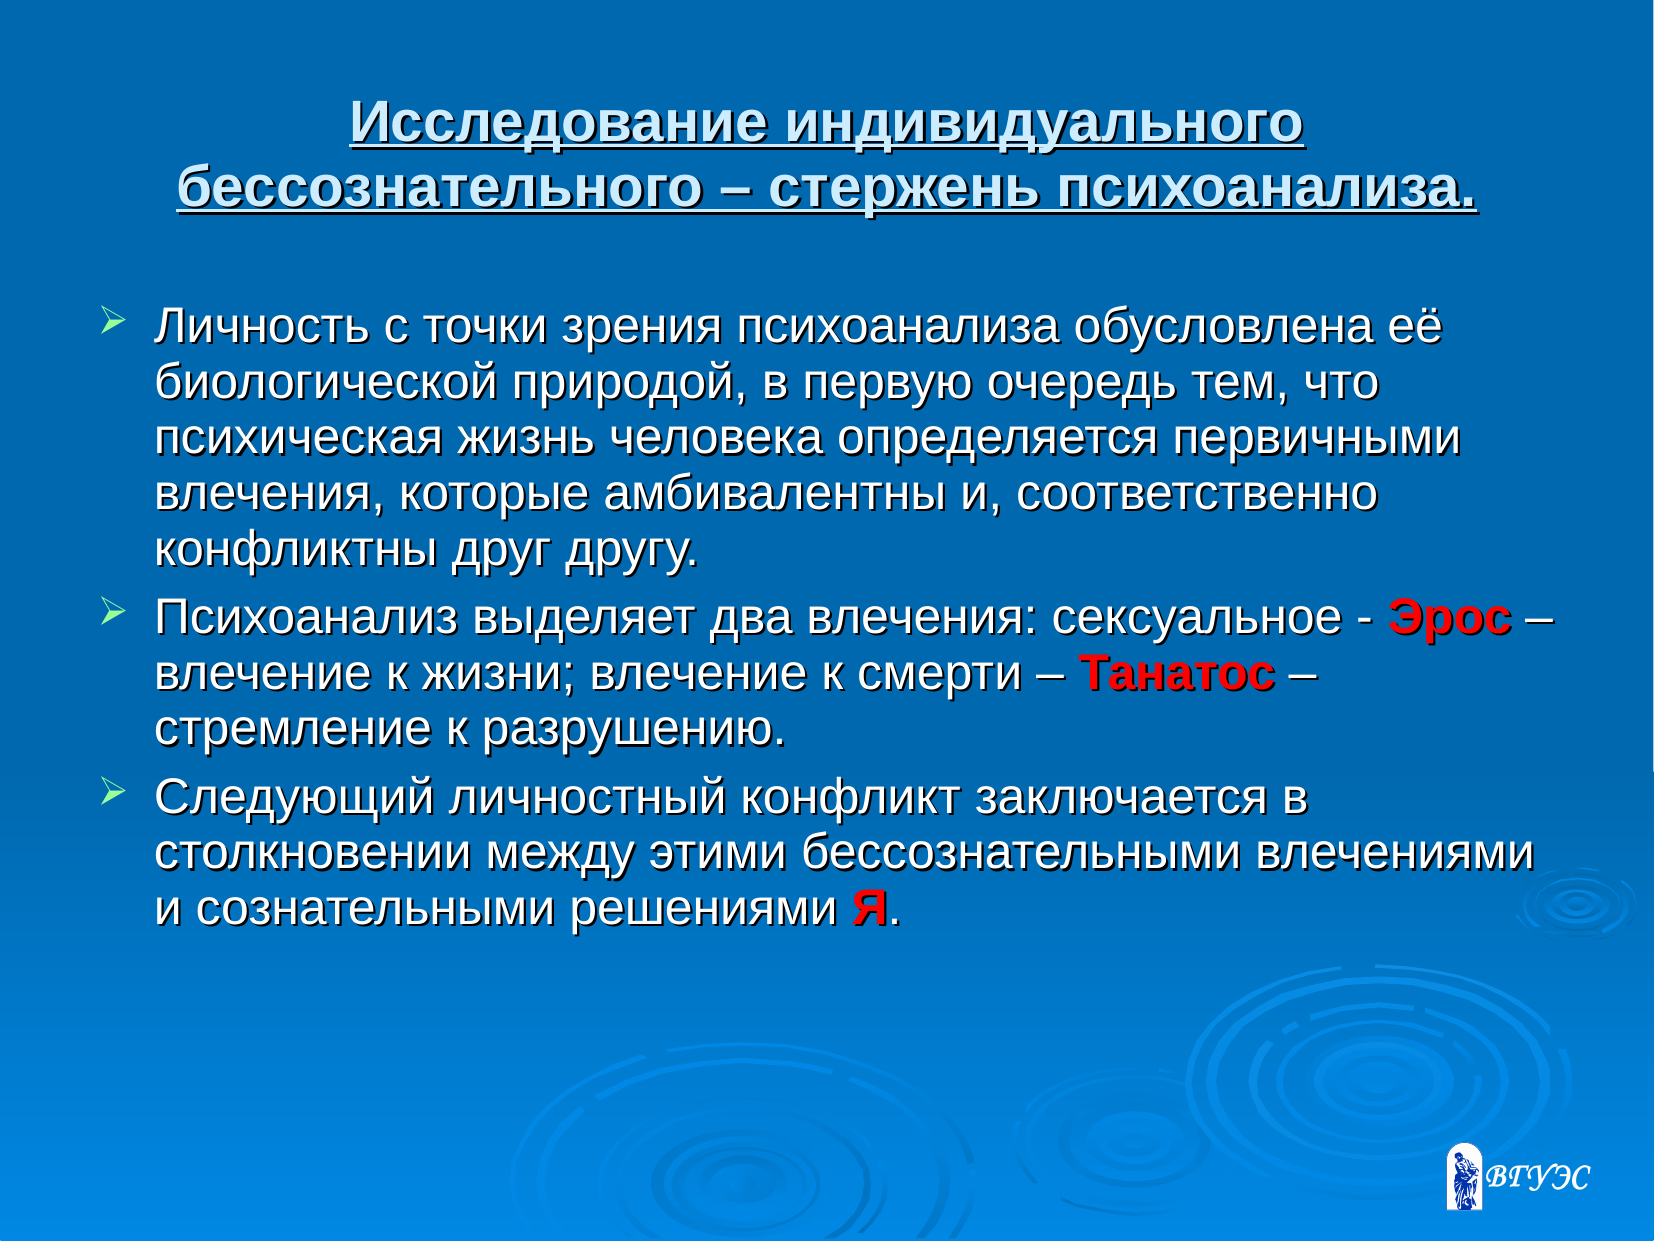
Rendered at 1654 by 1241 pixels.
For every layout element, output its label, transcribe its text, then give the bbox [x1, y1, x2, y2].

list Личность с точки зрения психоанализа обусловлена её биологической природой, в первую очередь тем, что психическая жизнь человека определяется первичными влечения, которые амбивалентны и, соответственно конфликтны друг другу. Психоанализ выделяет два влечения: сексуальное - Эрос – влечение к жизни; влечение к смерти – Танатос – стремление к разрушению. Следующий личностный конфликт заключается в столкновении между этими бессознательными влечениями и сознательными решениями Я. [82, 289, 1571, 1108]
title Исследование индивидуального бессознательного – стержень психоанализа. [82, 50, 1571, 257]
picture [1446, 1142, 1592, 1211]
